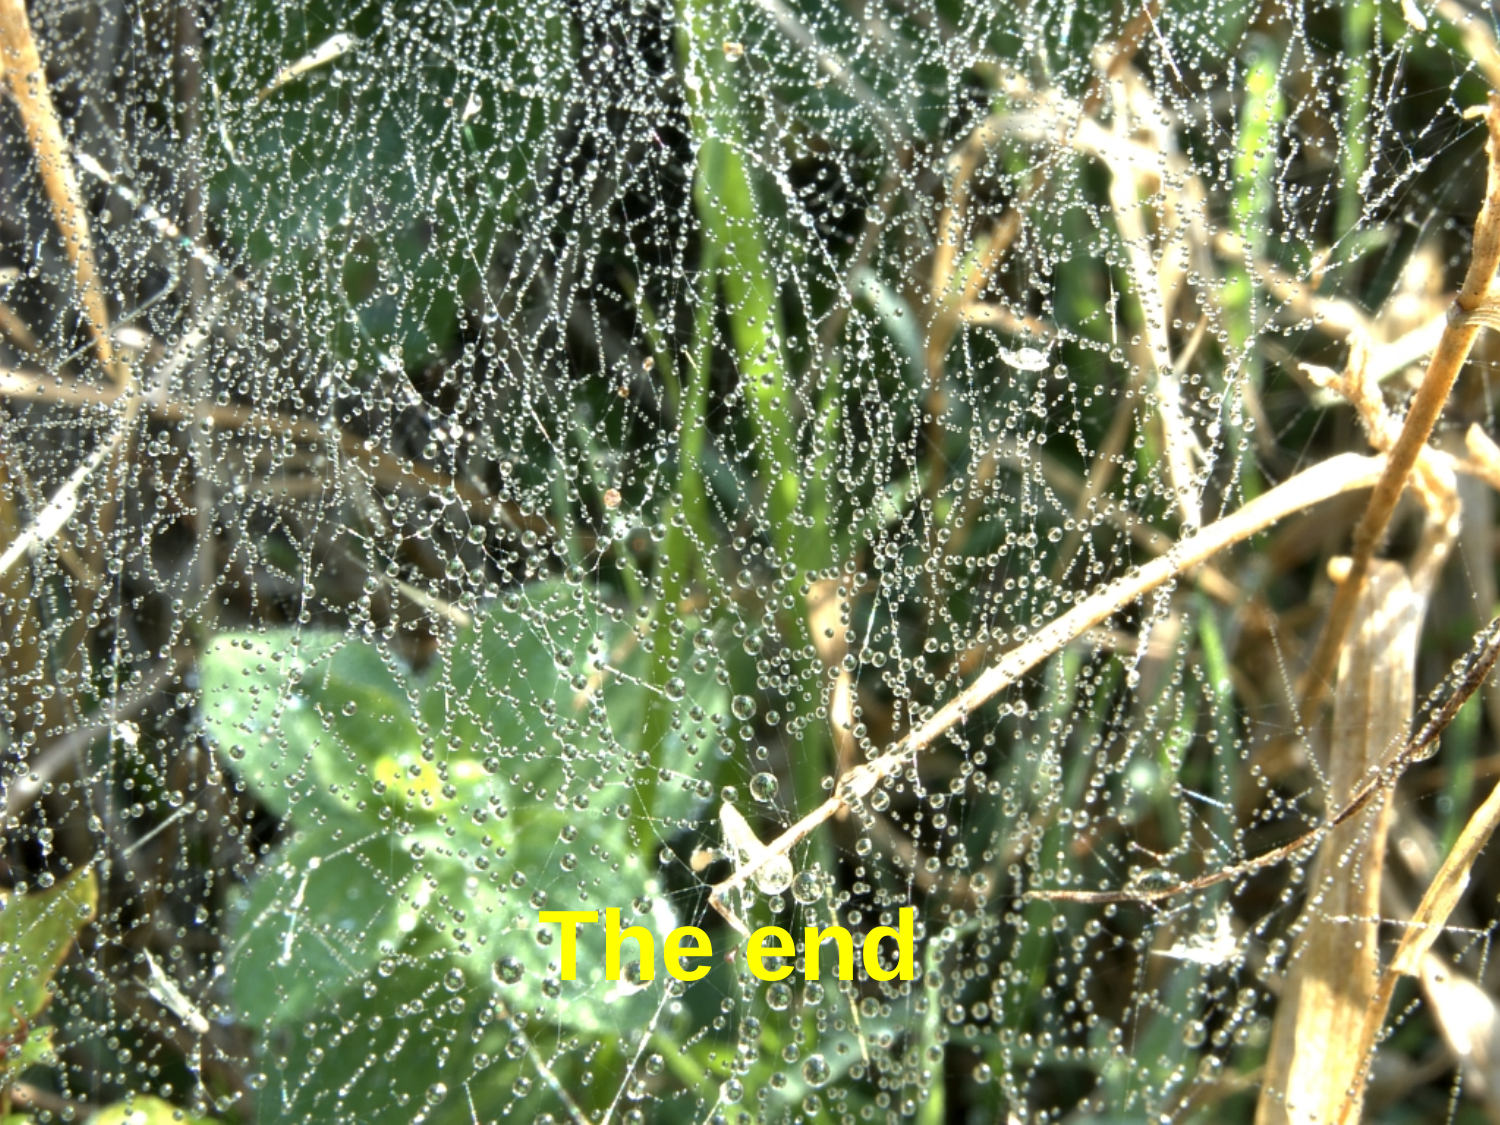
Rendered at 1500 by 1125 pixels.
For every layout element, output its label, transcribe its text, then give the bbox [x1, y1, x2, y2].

text_box The end [538, 894, 922, 1031]
picture [0, 0, 1500, 1125]
